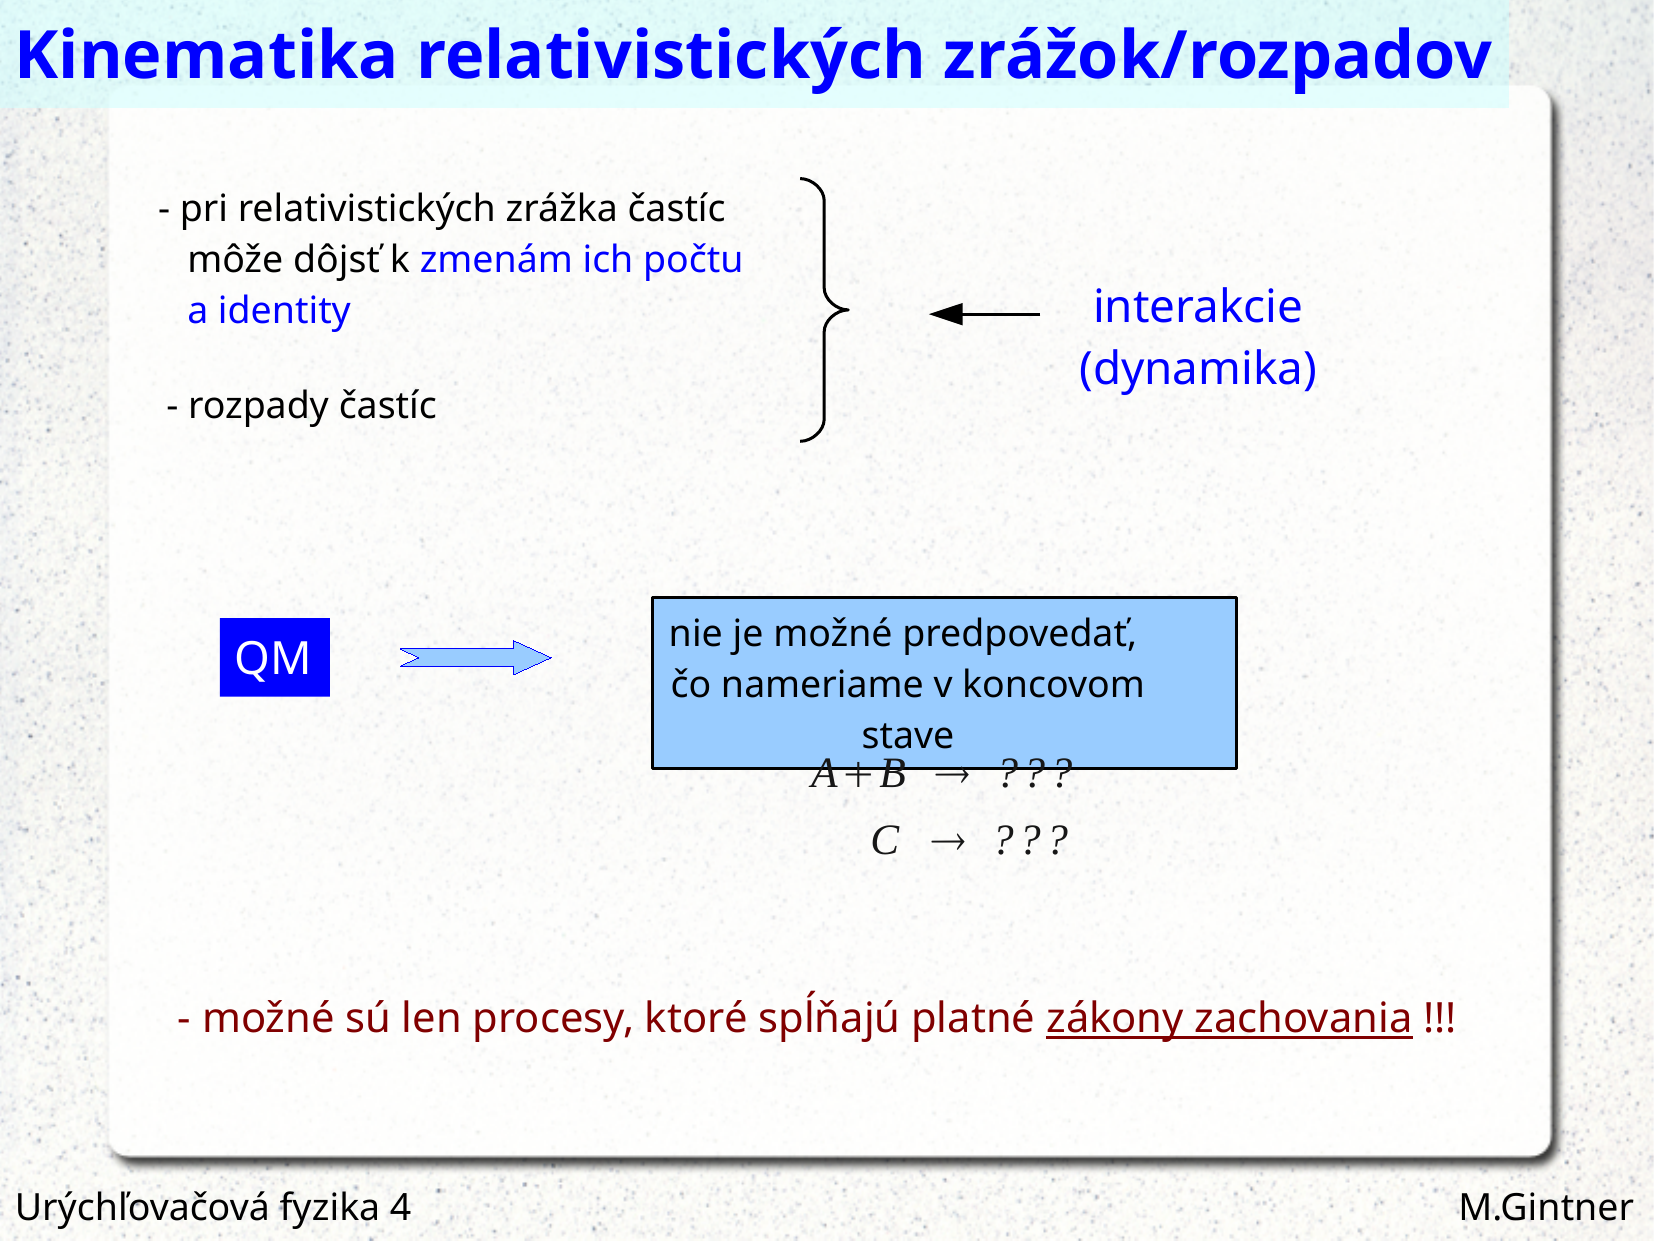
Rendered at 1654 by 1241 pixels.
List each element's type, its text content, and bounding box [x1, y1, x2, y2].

text_box Urýchľovačová fyzika 4 [0, 1173, 445, 1241]
text_box interakcie (dynamika) [1064, 266, 1323, 409]
text_box Kinematika relativistických zrážok/rozpadov [0, 0, 1449, 108]
chart [859, 816, 1078, 865]
text_box - pri relativistických zrážka častíc môže dôjsť k zmenám ich počtu a identity [143, 174, 790, 346]
chart [797, 749, 1083, 798]
text_box - rozpady častíc [151, 371, 466, 439]
text_box [400, 640, 552, 675]
text_box QM [219, 618, 330, 697]
picture [0, 0, 1654, 1241]
text_box - možné sú len procesy, ktoré spĺňajú platné zákony zachovania !!! [163, 980, 1448, 1054]
text_box nie je možné predpovedať, čo nameriame v koncovom stave [652, 597, 1237, 720]
text_box M.Gintner [1443, 1173, 1654, 1241]
